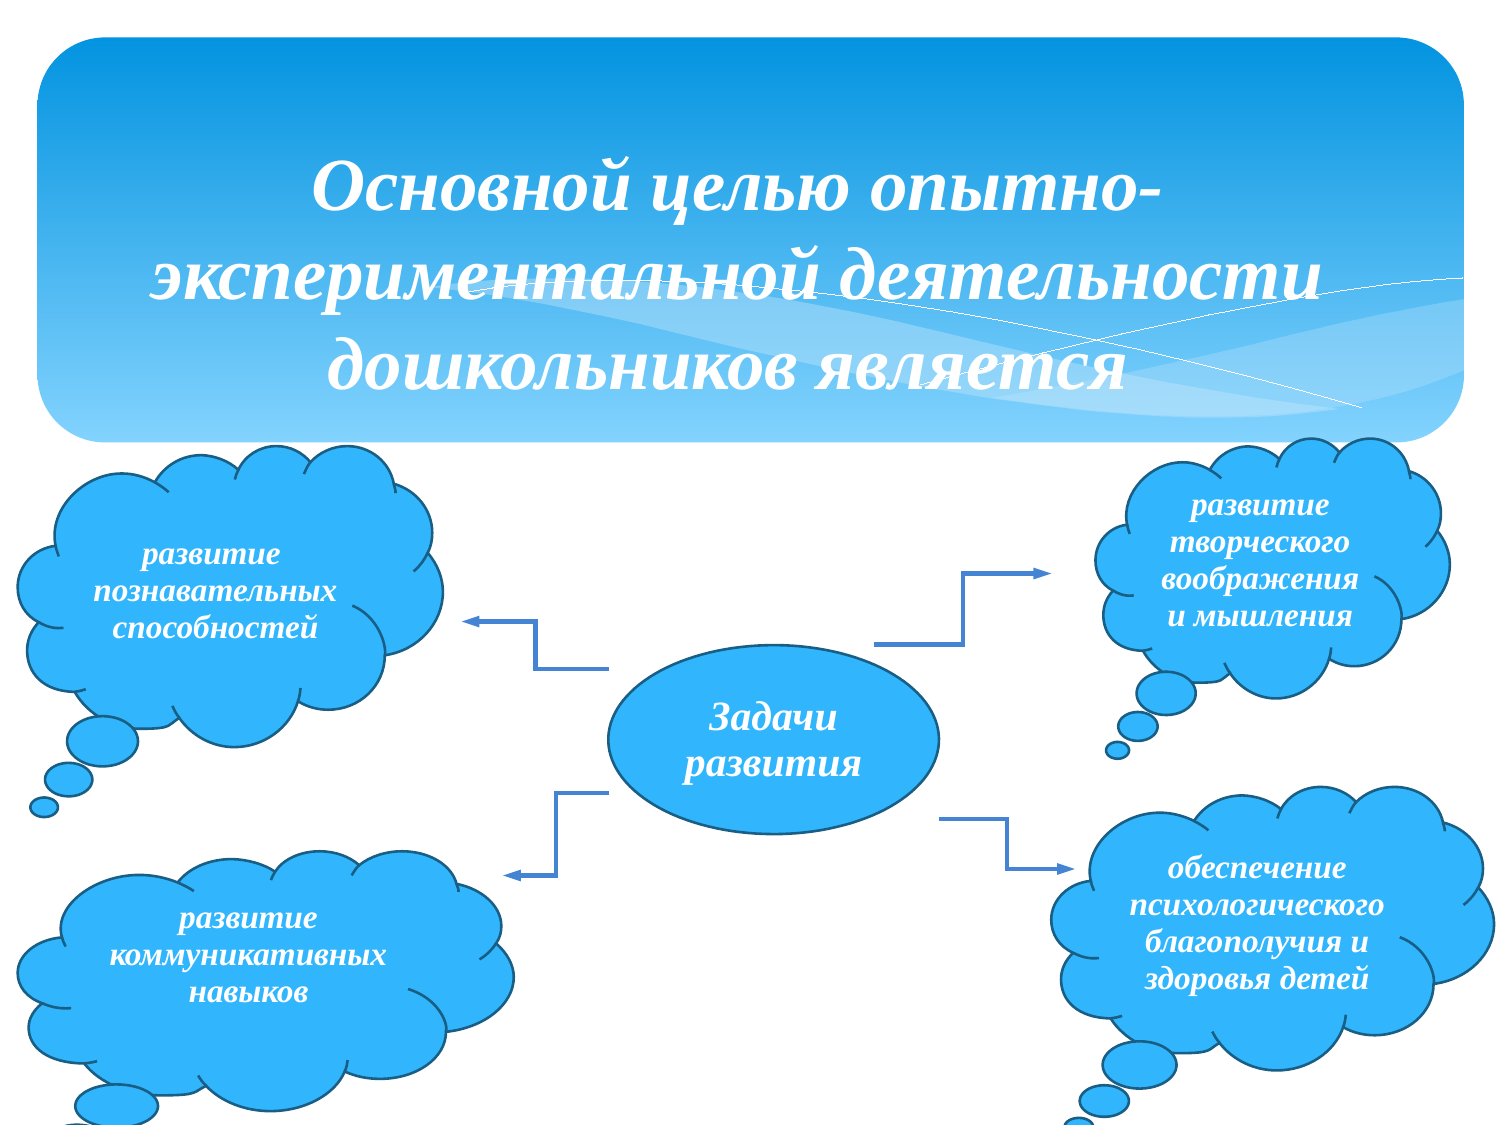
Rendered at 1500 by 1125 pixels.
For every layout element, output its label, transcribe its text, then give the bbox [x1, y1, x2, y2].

text_box обеспечение психологического благополучия и здоровья детей [1051, 786, 1495, 1089]
text_box Задачи развития [608, 645, 939, 835]
text_box развитие коммуникативных навыков [17, 851, 514, 1125]
text_box развитие творческого воображения и мышления [1118, 712, 1158, 741]
text_box развитие познавательных способностей [17, 446, 443, 767]
text_box обеспечение психологического благополучия и здоровья детей [1079, 1085, 1129, 1117]
text_box развитие творческого воображения и мышления [1095, 438, 1450, 715]
text_box развитие познавательных способностей [45, 762, 93, 797]
title Основной целью опытно-экспериментальной деятельности дошкольников является развитие свободной творческой личности ребенка. [100, 57, 1376, 445]
